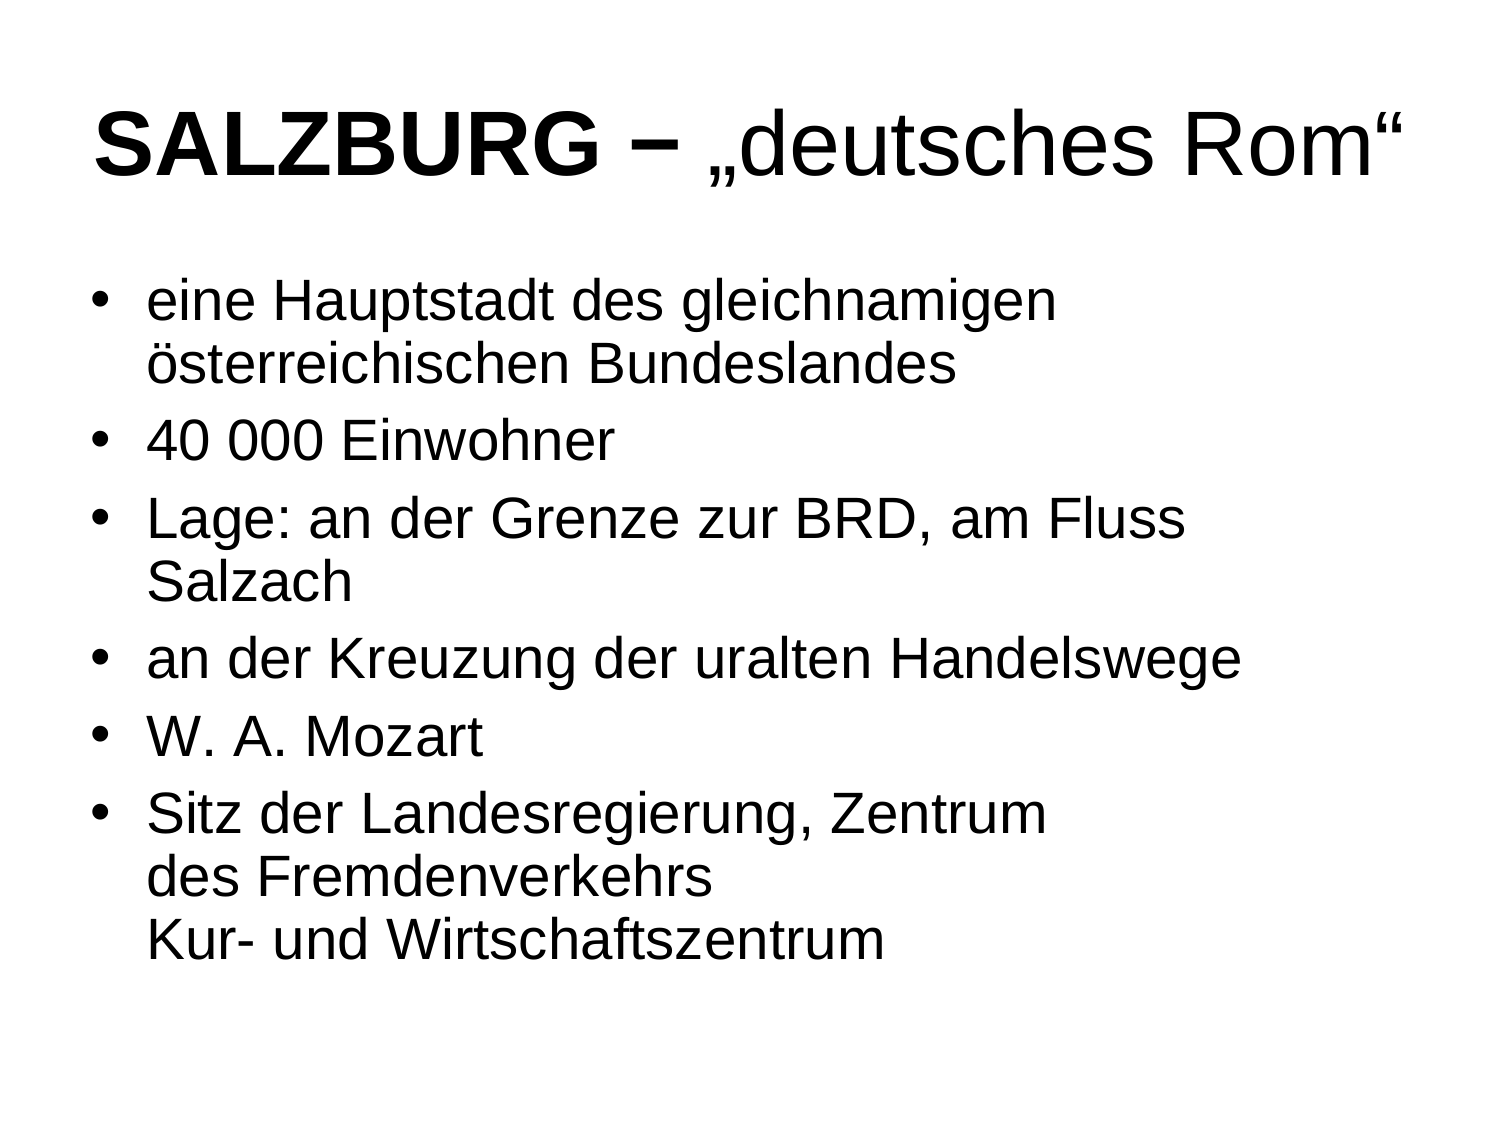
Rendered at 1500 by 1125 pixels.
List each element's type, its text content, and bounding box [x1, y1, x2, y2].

title SALZBURG − „deutsches Rom“ [75, 45, 1426, 233]
list eine Hauptstadt des gleichnamigen österreichischen Bundeslandes 40 000 Einwohner Lage: an der Grenze zur BRD, am Fluss Salzach an der Kreuzung der uralten Handelswege W. A. Mozart Sitz der Landesregierung, Zentrum des Fremdenverkehrs Kur- und Wirtschaftszentrum [75, 262, 1426, 1006]
